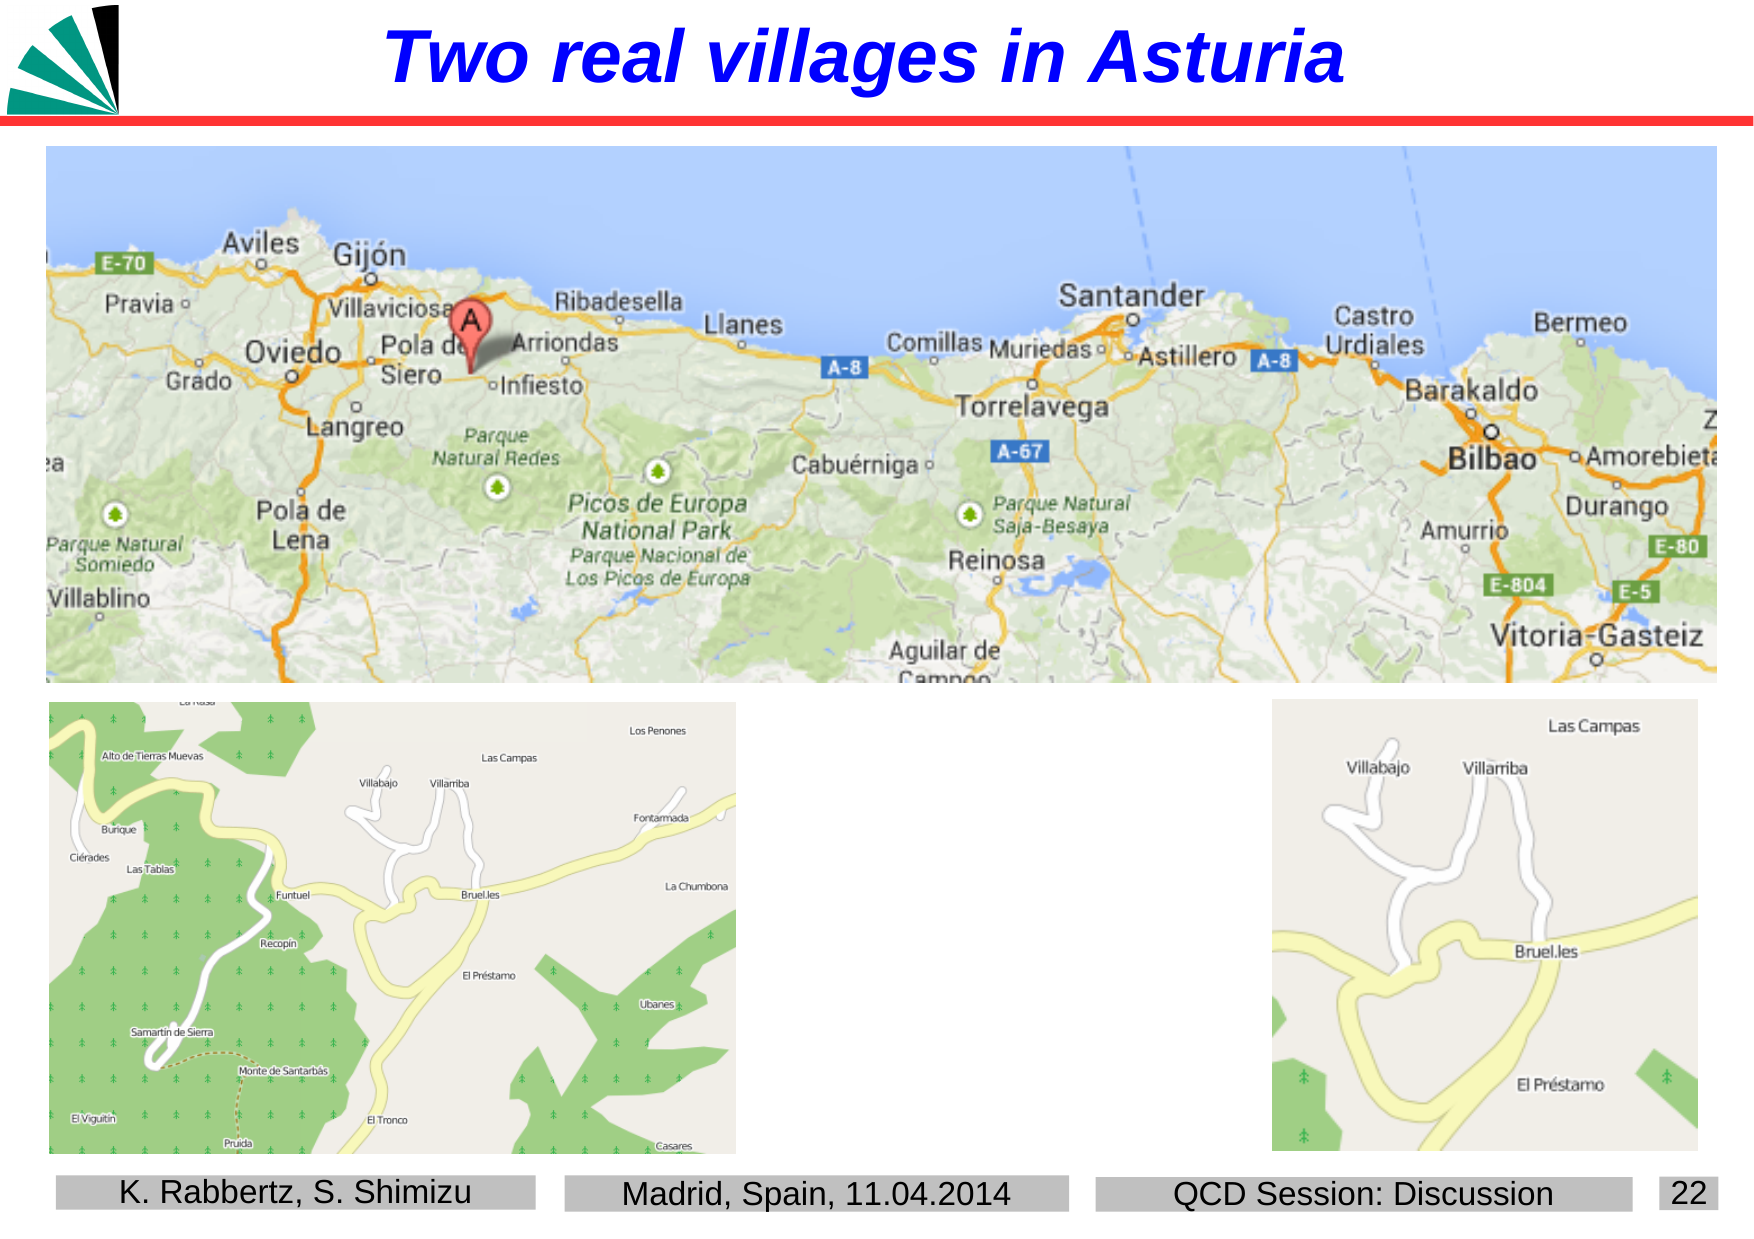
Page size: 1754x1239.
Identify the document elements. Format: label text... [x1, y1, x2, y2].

picture [1272, 699, 1698, 1151]
picture [7, 5, 119, 116]
title Two real villages in Asturia [123, 0, 1606, 114]
picture [46, 146, 1717, 683]
picture [49, 702, 736, 1154]
